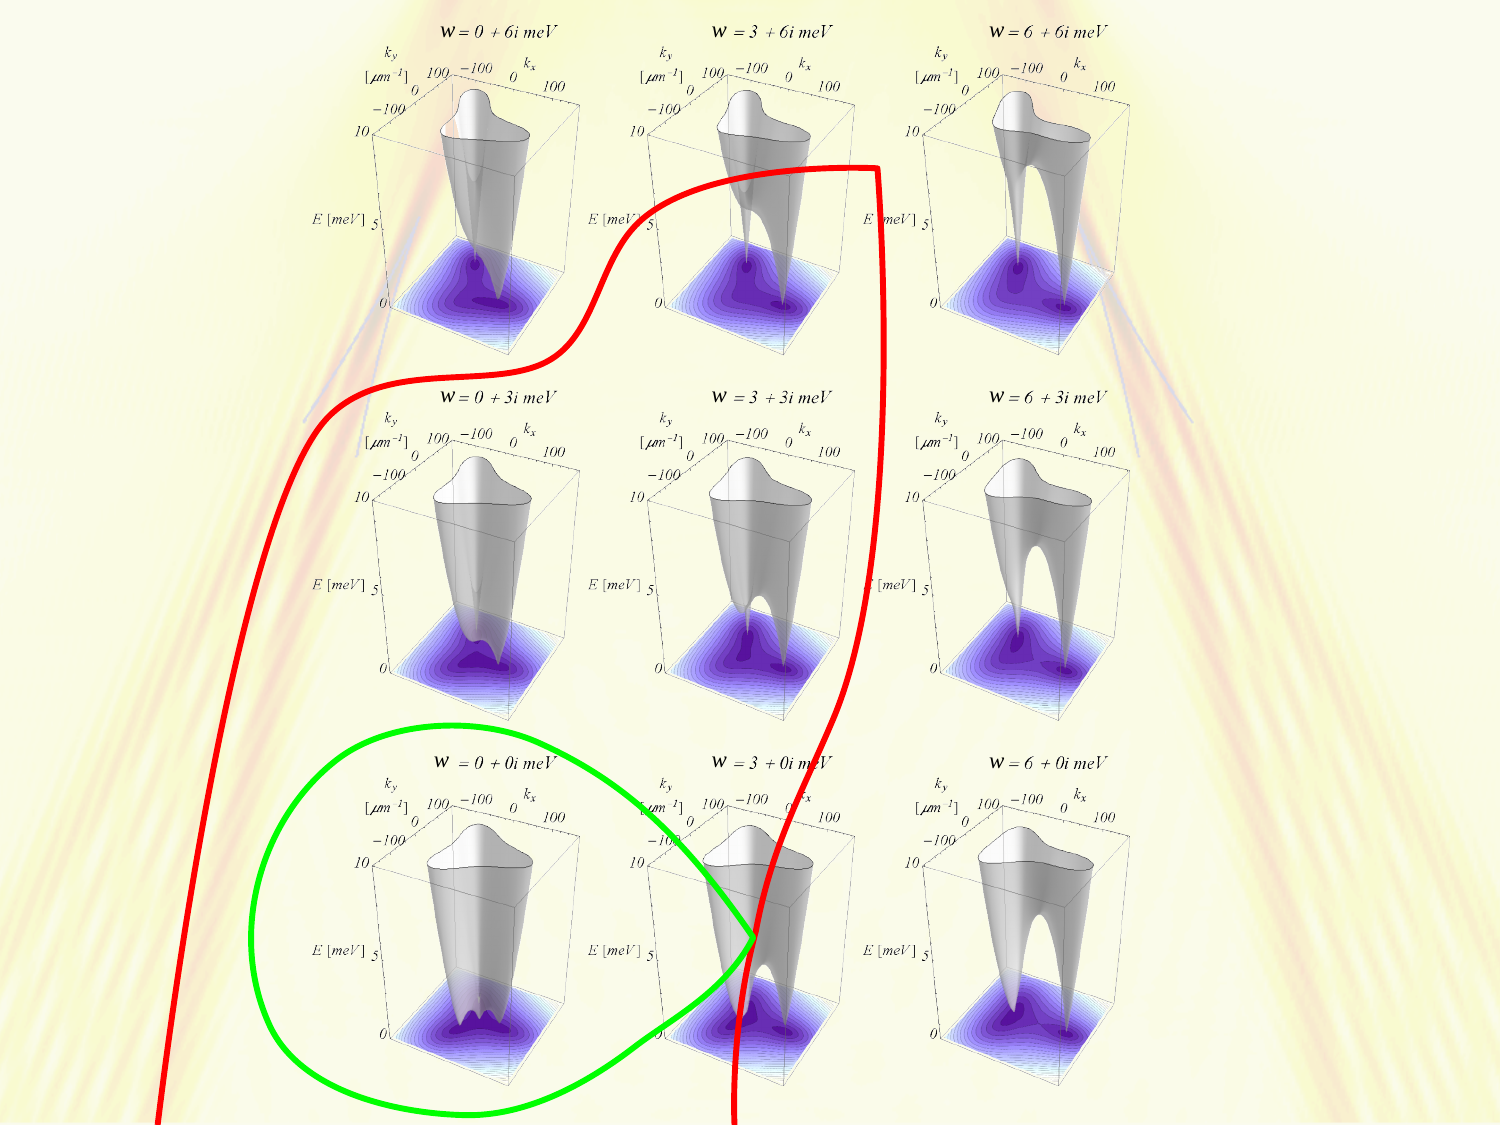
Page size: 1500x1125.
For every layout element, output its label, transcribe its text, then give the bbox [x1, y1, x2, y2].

text_box w [986, 745, 1008, 782]
text_box w [431, 745, 453, 782]
picture [255, 729, 749, 1112]
text_box w [708, 15, 730, 51]
text_box w [437, 15, 459, 51]
text_box w [708, 379, 730, 416]
text_box w [708, 745, 730, 782]
text_box w [986, 15, 1008, 51]
picture [0, 0, 1500, 1125]
text_box w [437, 381, 459, 416]
text_box w [986, 379, 1008, 416]
picture [161, 171, 880, 1125]
